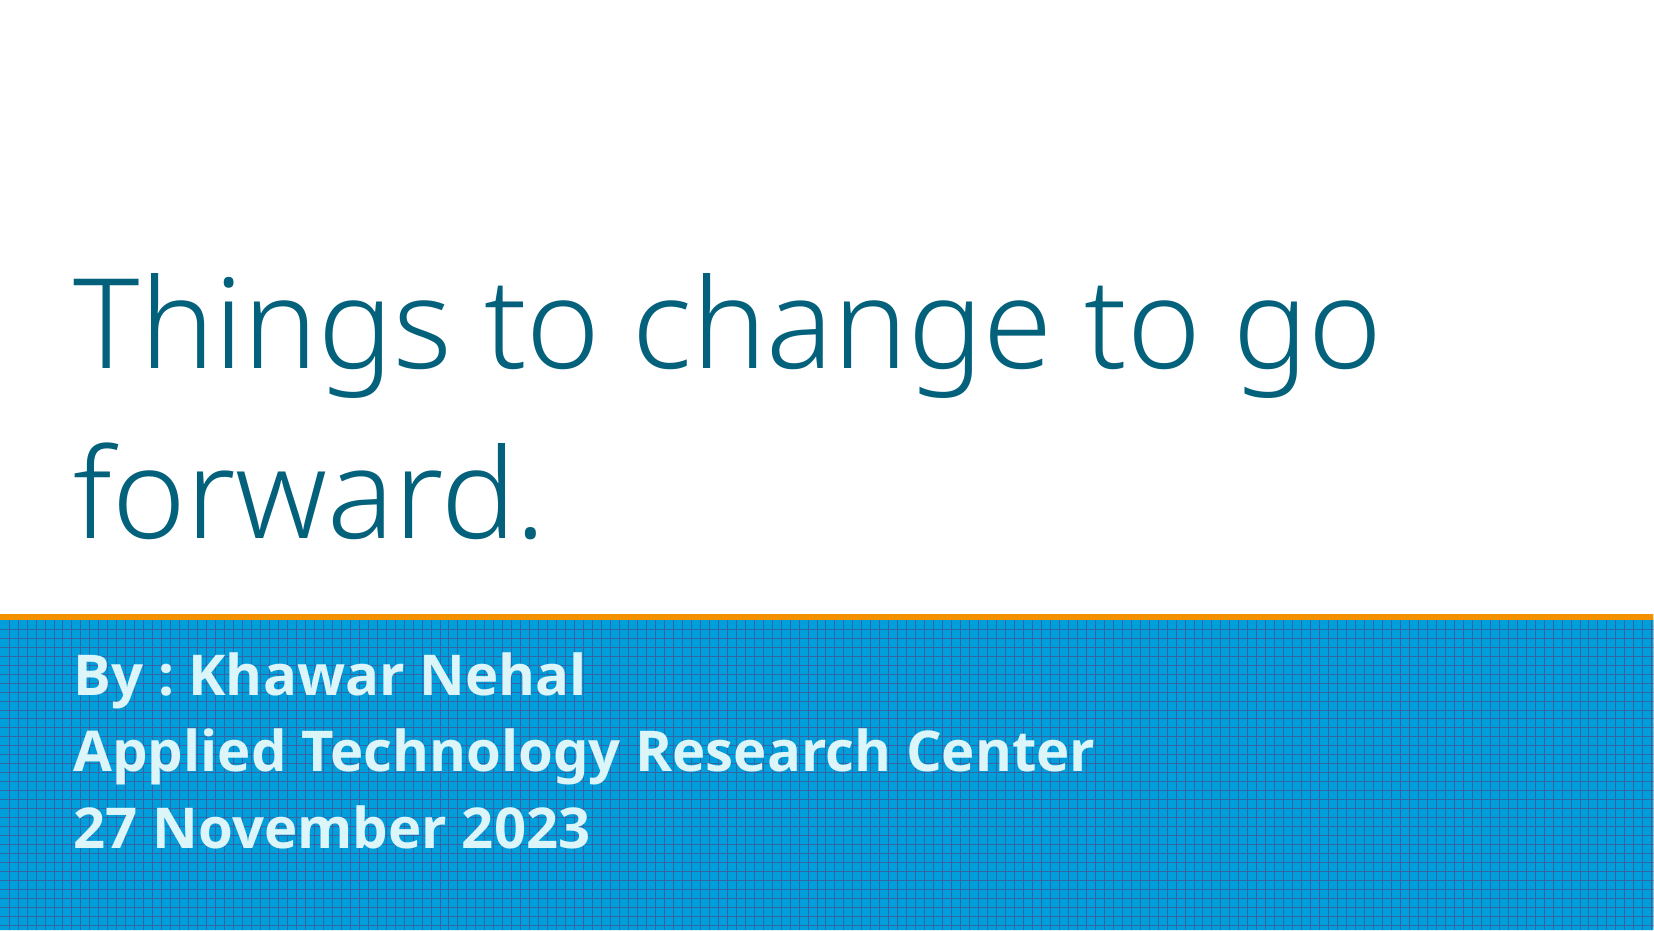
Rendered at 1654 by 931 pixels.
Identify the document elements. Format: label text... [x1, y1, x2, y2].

title Things to change to go forward. [73, 44, 1551, 576]
subtitle By : Khawar Nehal Applied Technology Research Center 27 November 2023 [73, 634, 1551, 866]
